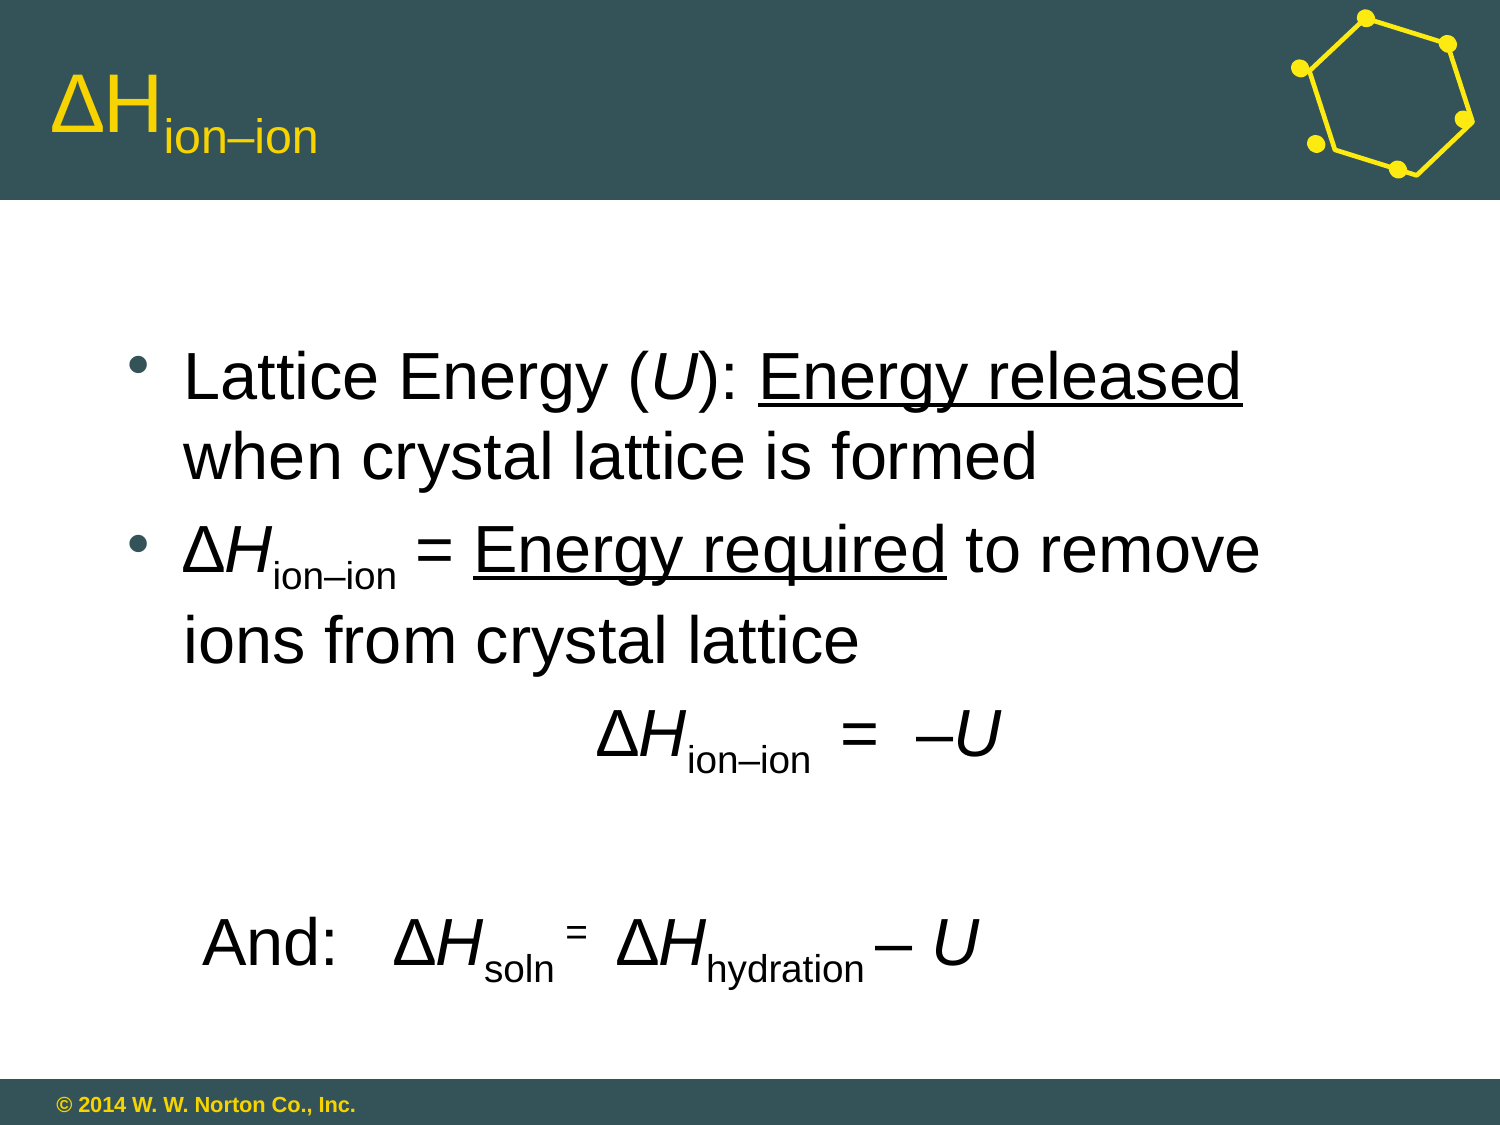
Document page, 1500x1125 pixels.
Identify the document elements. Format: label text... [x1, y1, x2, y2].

title ∆Hion–ion [37, 24, 1313, 188]
list Lattice Energy (U): Energy released when crystal lattice is formed ∆Hion–ion = Energy required to remove ions from crystal lattice ∆Hion–ion = –U And: ∆Hsoln = ∆Hhydration – U [112, 324, 1413, 1013]
